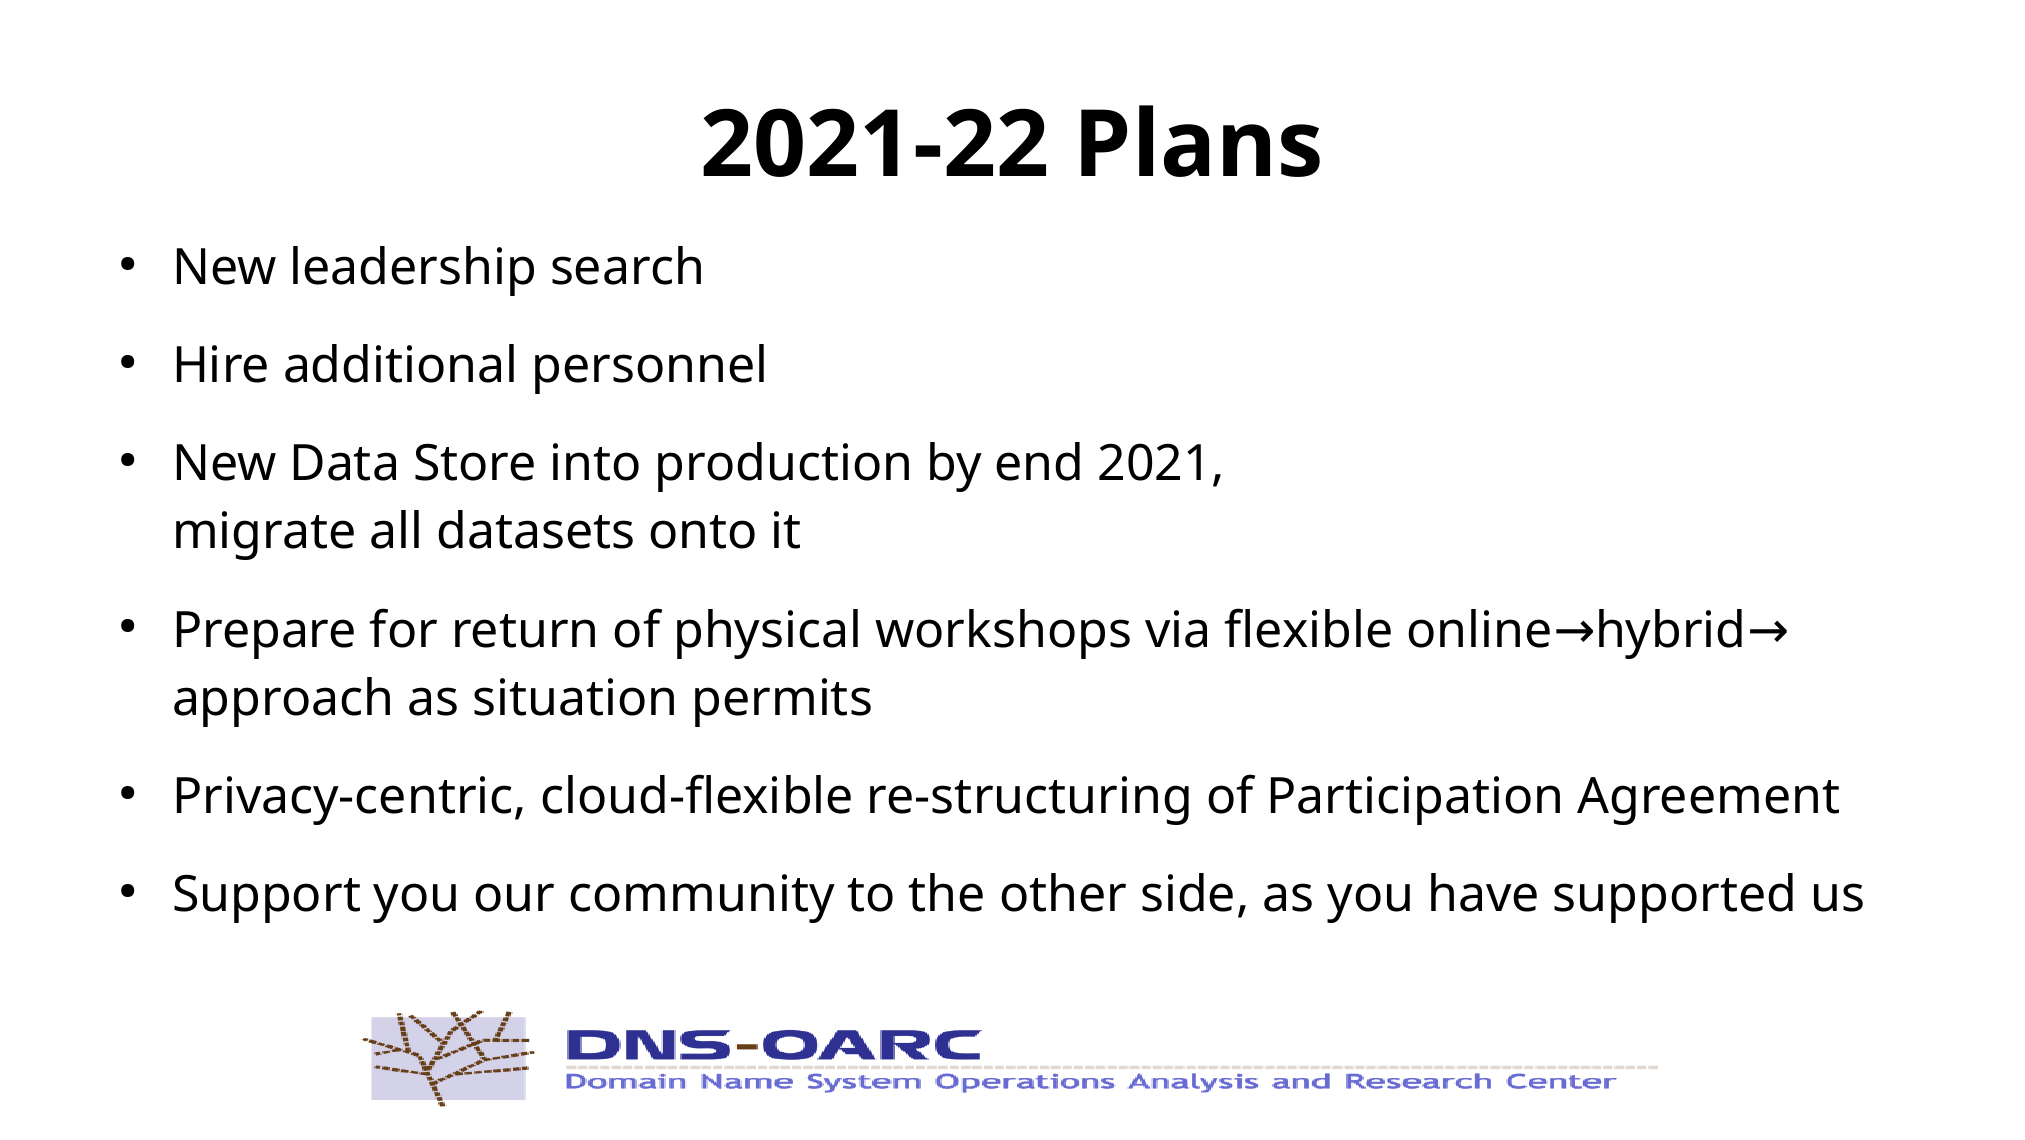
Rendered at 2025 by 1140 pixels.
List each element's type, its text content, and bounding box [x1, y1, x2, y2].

list New leadership search Hire additional personnel New Data Store into production by end 2021, migrate all datasets onto it Prepare for return of physical workshops via flexible online→hybrid→ approach as situation permits Privacy-centric, cloud-flexible re-structuring of Participation Agreement Support you our community to the other side, as you have supported us [101, 230, 1924, 892]
picture [289, 1004, 1700, 1113]
title 2021-22 Plans [101, 45, 1924, 230]
